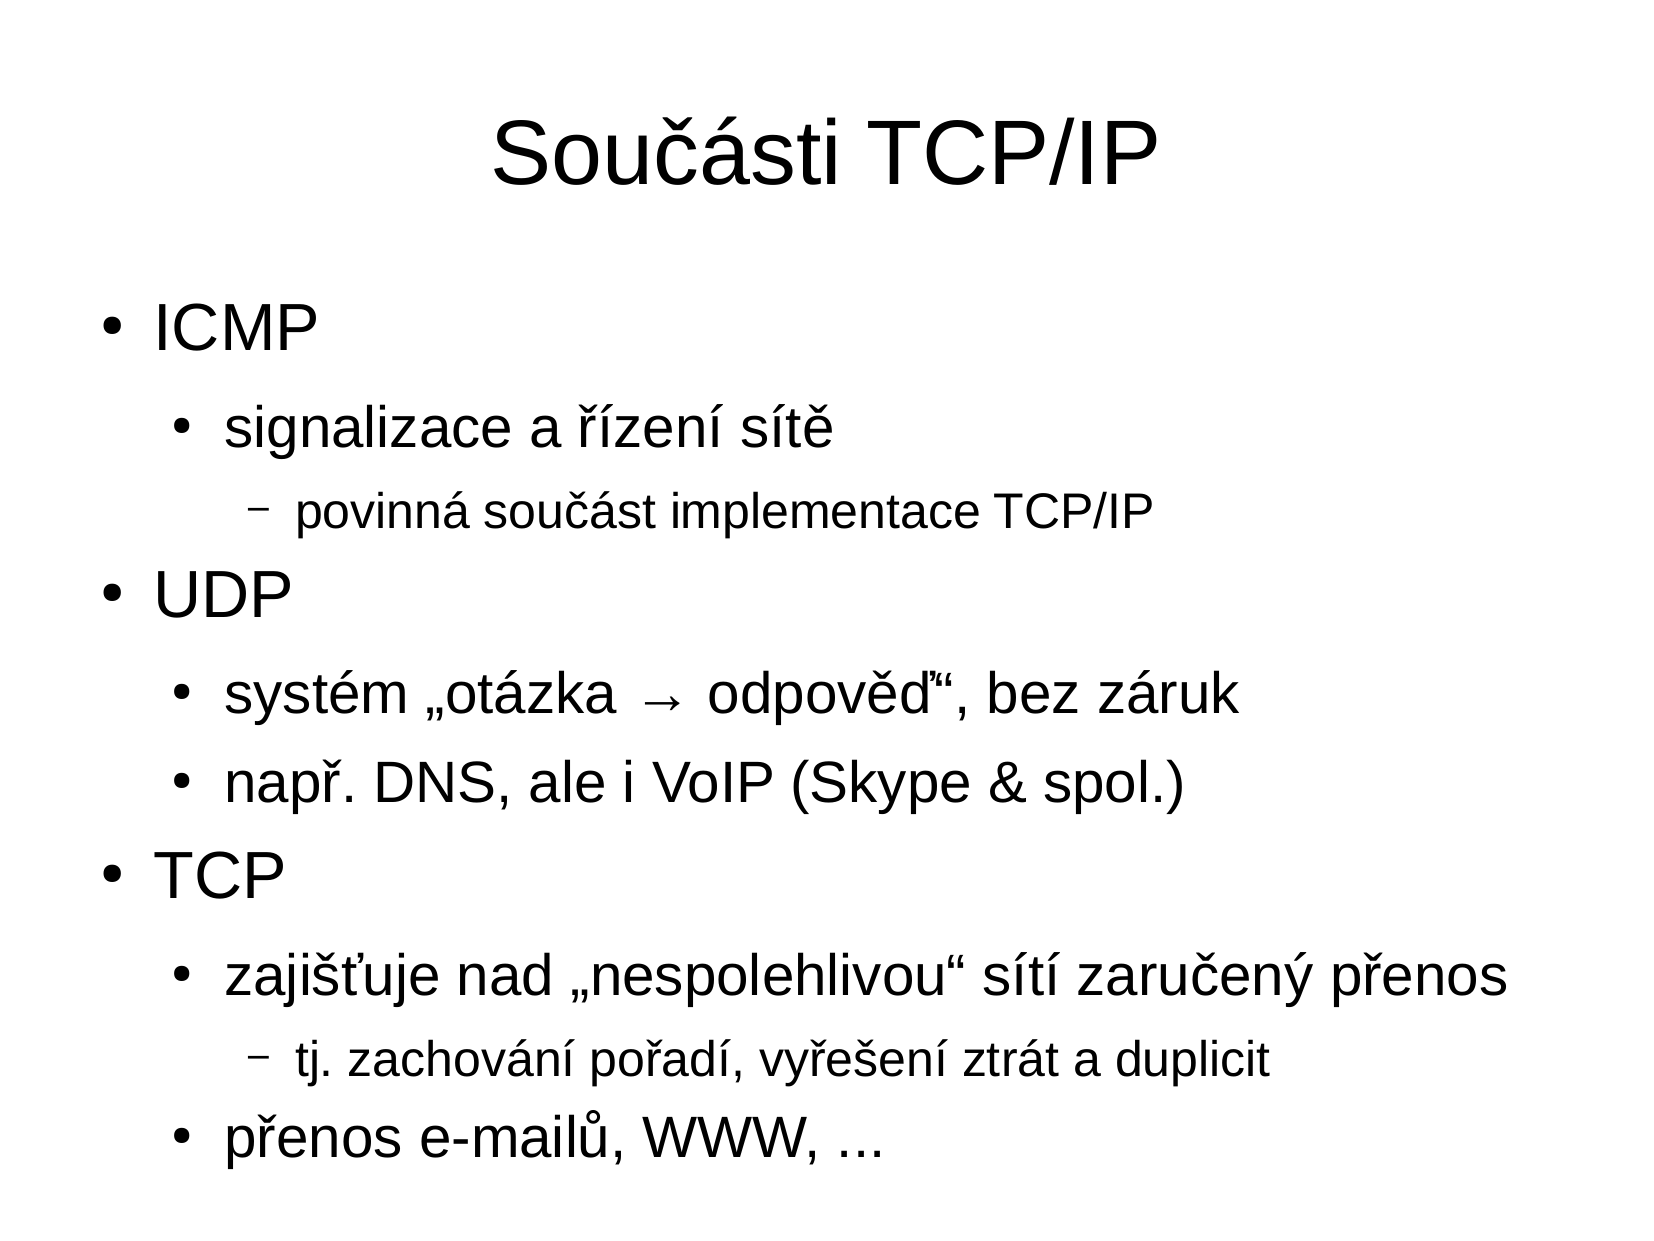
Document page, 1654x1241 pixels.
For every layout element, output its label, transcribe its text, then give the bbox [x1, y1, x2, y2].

title Součásti TCP/IP [82, 56, 1571, 250]
list ICMP signalizace a řízení sítě povinná součást implementace TCP/IP UDP systém „otázka → odpověď“, bez záruk např. DNS, ale i VoIP (Skype & spol.) TCP zajišťuje nad „nespolehlivou“ sítí zaručený přenos tj. zachování pořadí, vyřešení ztrát a duplicit přenos e-mailů, WWW, ... [82, 290, 1571, 1170]
